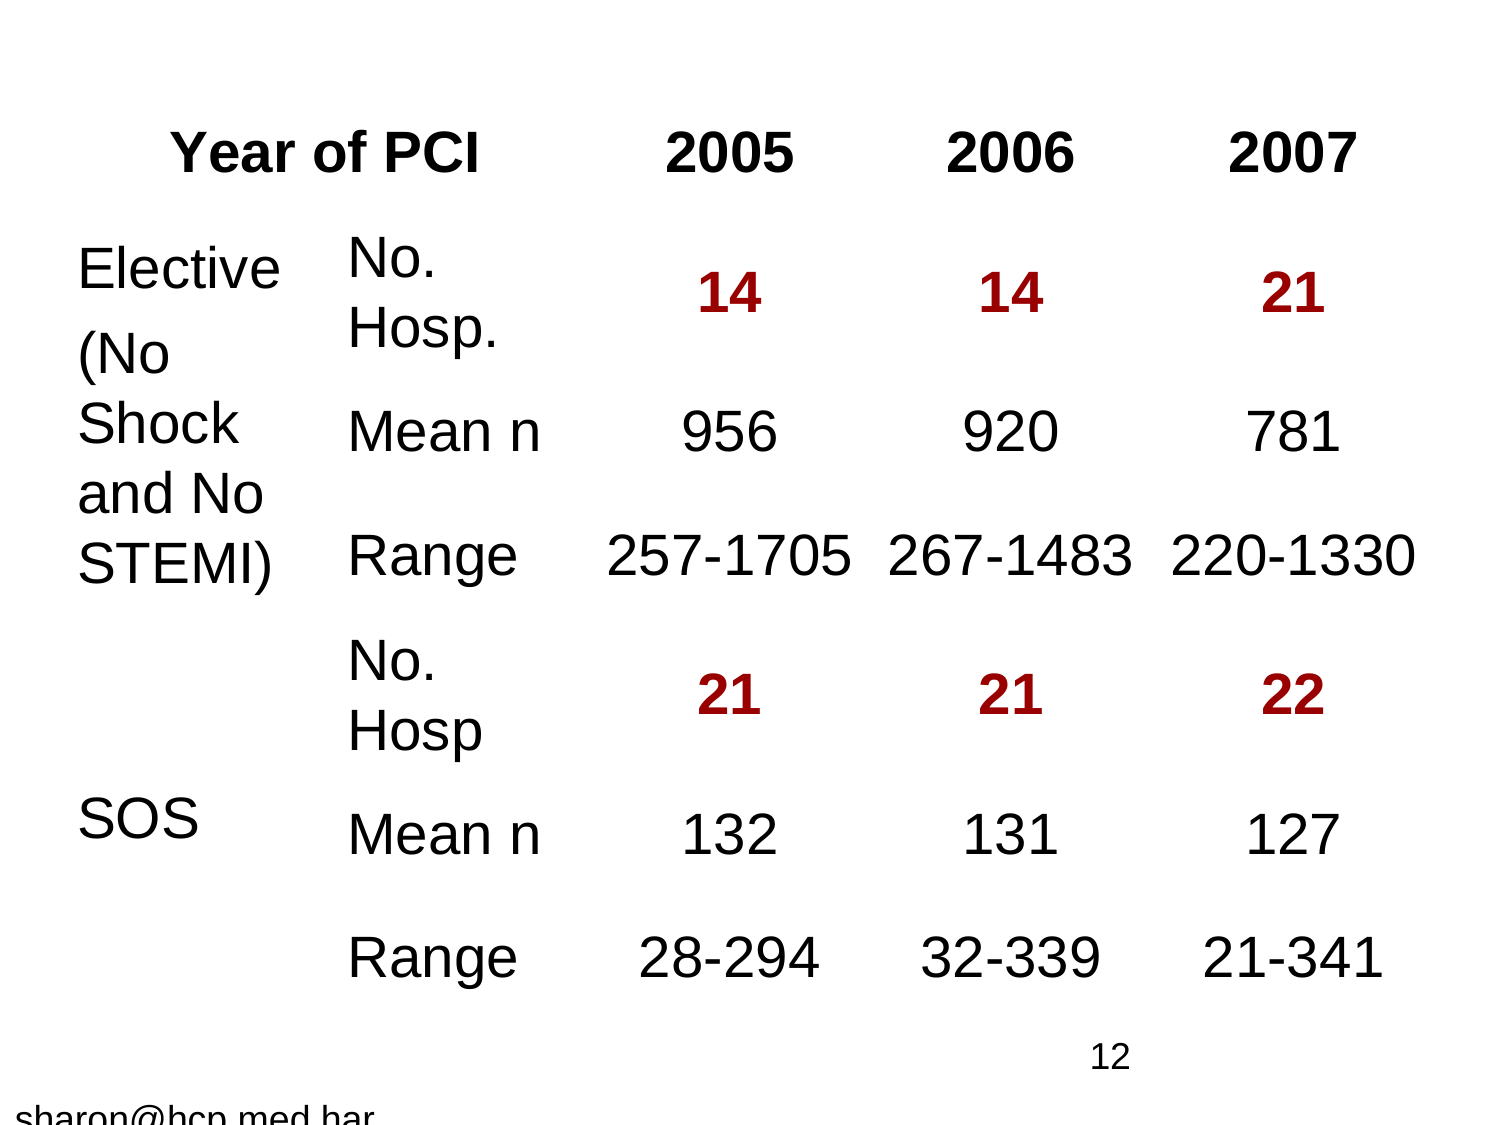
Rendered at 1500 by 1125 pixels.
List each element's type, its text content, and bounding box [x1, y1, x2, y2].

table_cell 781 [1150, 367, 1437, 490]
table_cell 21 [587, 614, 872, 769]
table_cell 956 [587, 367, 872, 490]
table_cell 127 [1150, 769, 1437, 893]
table_cell Range [333, 490, 587, 614]
table_cell 21-341 [1150, 893, 1437, 1016]
table_cell 22 [1150, 614, 1437, 769]
table_cell Mean n [333, 367, 587, 490]
table_header 2005 [587, 88, 872, 211]
table_cell 131 [872, 769, 1150, 893]
table_cell 257-1705 [587, 490, 872, 614]
table_cell SOS [62, 614, 333, 1016]
table_cell 267-1483 [872, 490, 1150, 614]
table_cell 220-1330 [1150, 490, 1437, 614]
table_cell 14 [587, 211, 872, 367]
table_header 2006 [872, 88, 1150, 211]
table_cell No. Hosp. [333, 211, 587, 367]
table_header Year of PCI [62, 88, 587, 211]
table_header 2007 [1150, 88, 1437, 211]
table_cell 21 [872, 614, 1150, 769]
table_cell Elective (No Shock and No STEMI) [62, 211, 333, 614]
table_cell 920 [872, 367, 1150, 490]
table_cell 28-294 [587, 893, 872, 1016]
table_cell 14 [872, 211, 1150, 367]
table_cell 21 [1150, 211, 1437, 367]
table_cell Mean n [333, 769, 587, 893]
table_cell No. Hosp [333, 614, 587, 769]
table_cell 32-339 [872, 893, 1150, 1016]
table_cell Range [333, 893, 587, 1016]
table_cell 132 [587, 769, 872, 893]
